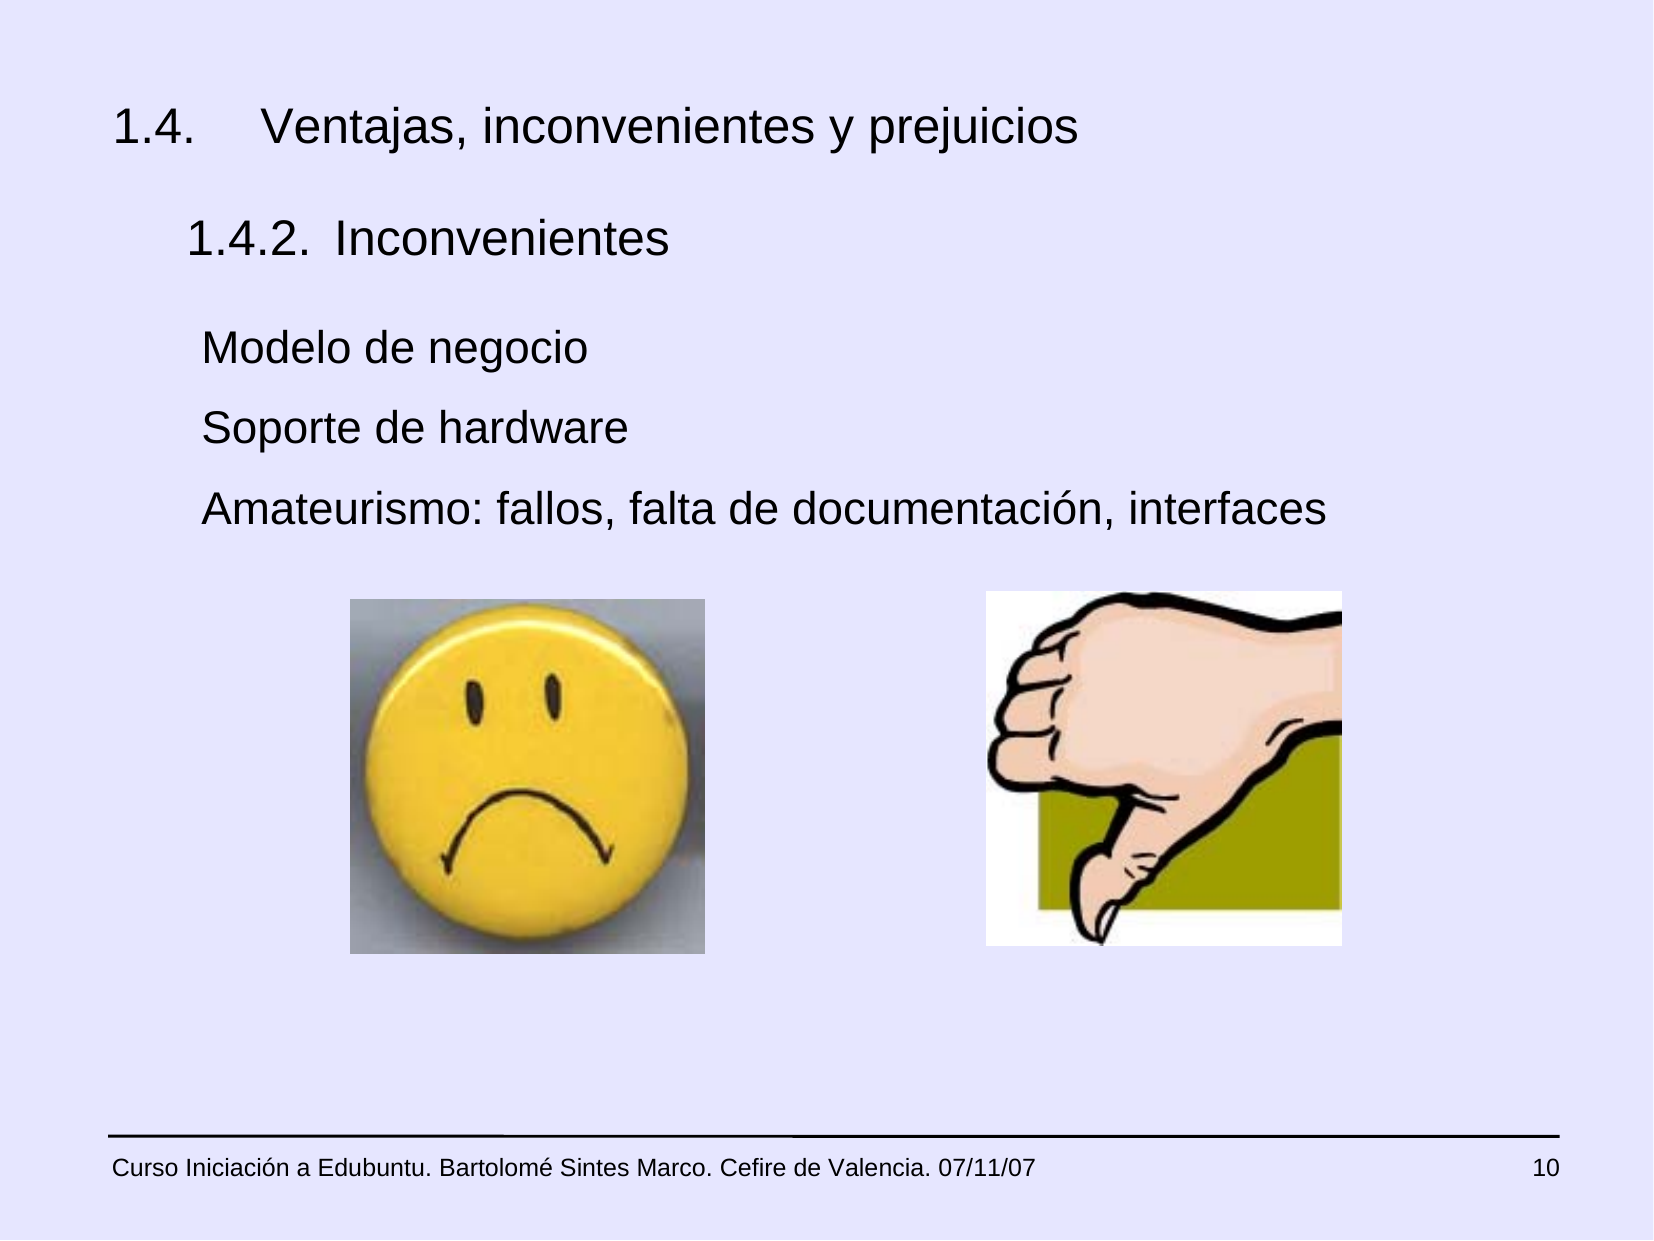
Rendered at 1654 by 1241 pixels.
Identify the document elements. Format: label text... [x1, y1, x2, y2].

picture [350, 599, 705, 954]
picture [986, 591, 1342, 946]
text_box 1.4. Ventajas, inconvenientes y prejuicios 1.4.2. Inconvenientes Modelo de negocio Soporte de hardware Amateurismo: fallos, falta de documentación, interfaces [112, 98, 1575, 615]
